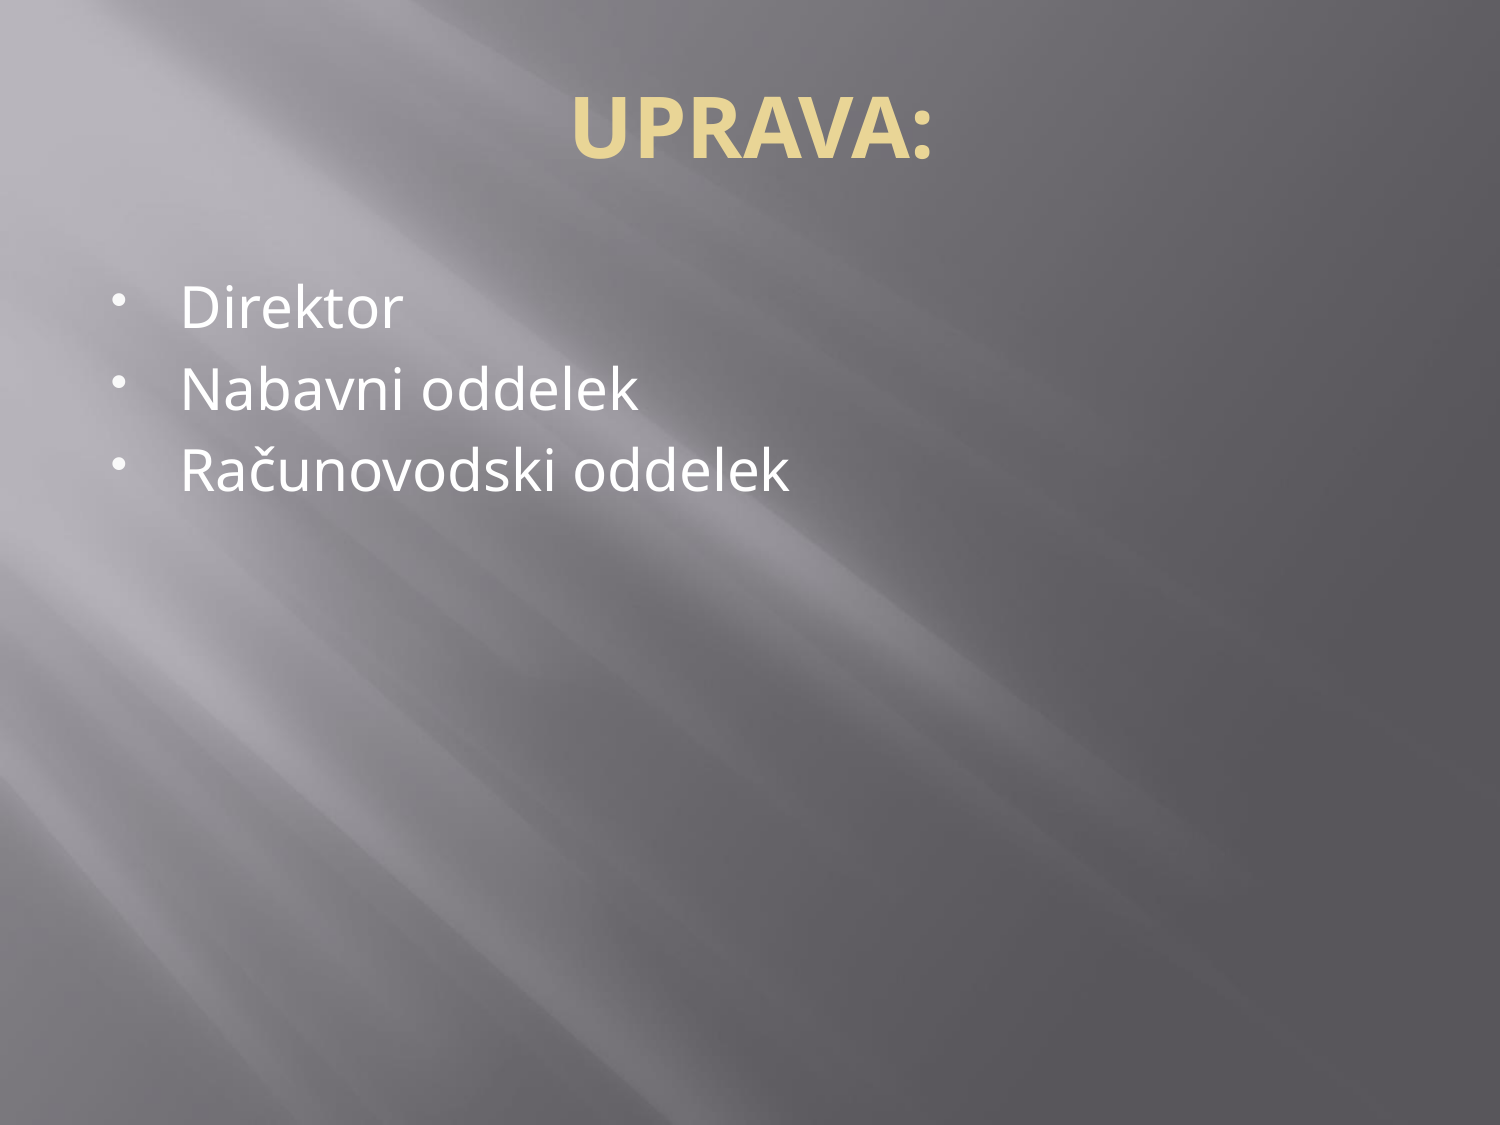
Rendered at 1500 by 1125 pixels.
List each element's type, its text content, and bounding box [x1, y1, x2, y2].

list Direktor Nabavni oddelek Računovodski oddelek [75, 262, 1425, 1035]
picture [0, 0, 1500, 1125]
title UPRAVA: [76, 30, 1427, 219]
